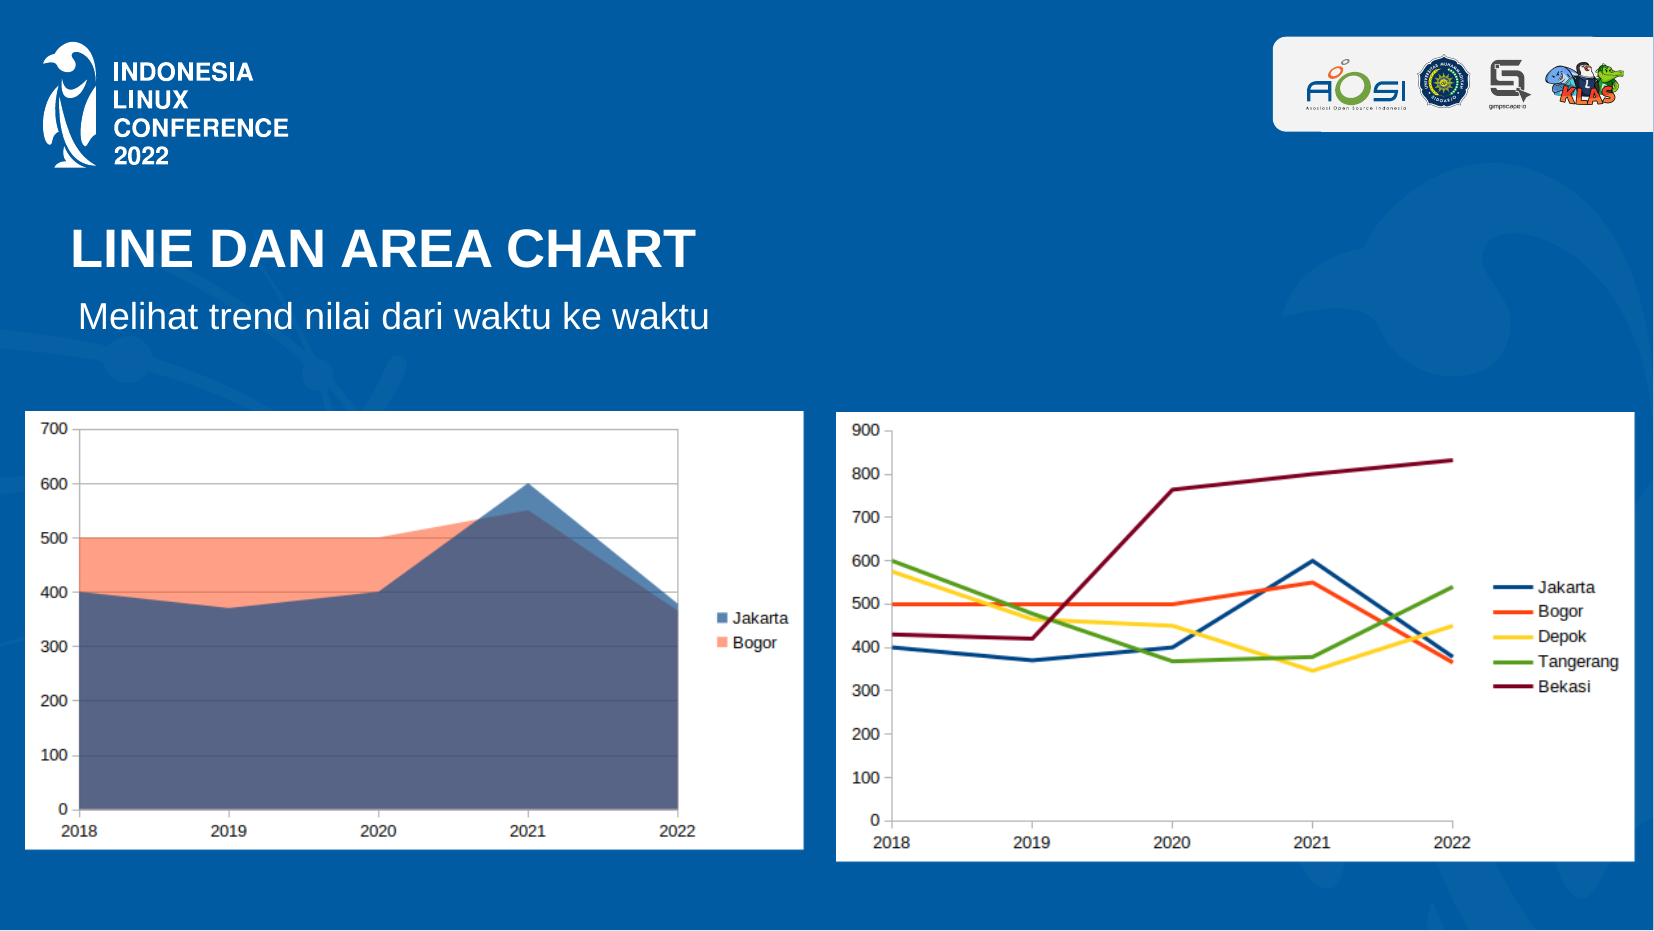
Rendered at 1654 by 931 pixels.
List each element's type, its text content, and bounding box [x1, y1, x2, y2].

picture [25, 411, 805, 851]
picture [1545, 62, 1624, 105]
picture [1417, 54, 1471, 108]
text_box LINE DAN AREA CHART [56, 210, 713, 287]
text_box Melihat trend nilai dari waktu ke waktu [63, 288, 788, 387]
picture [836, 412, 1636, 863]
